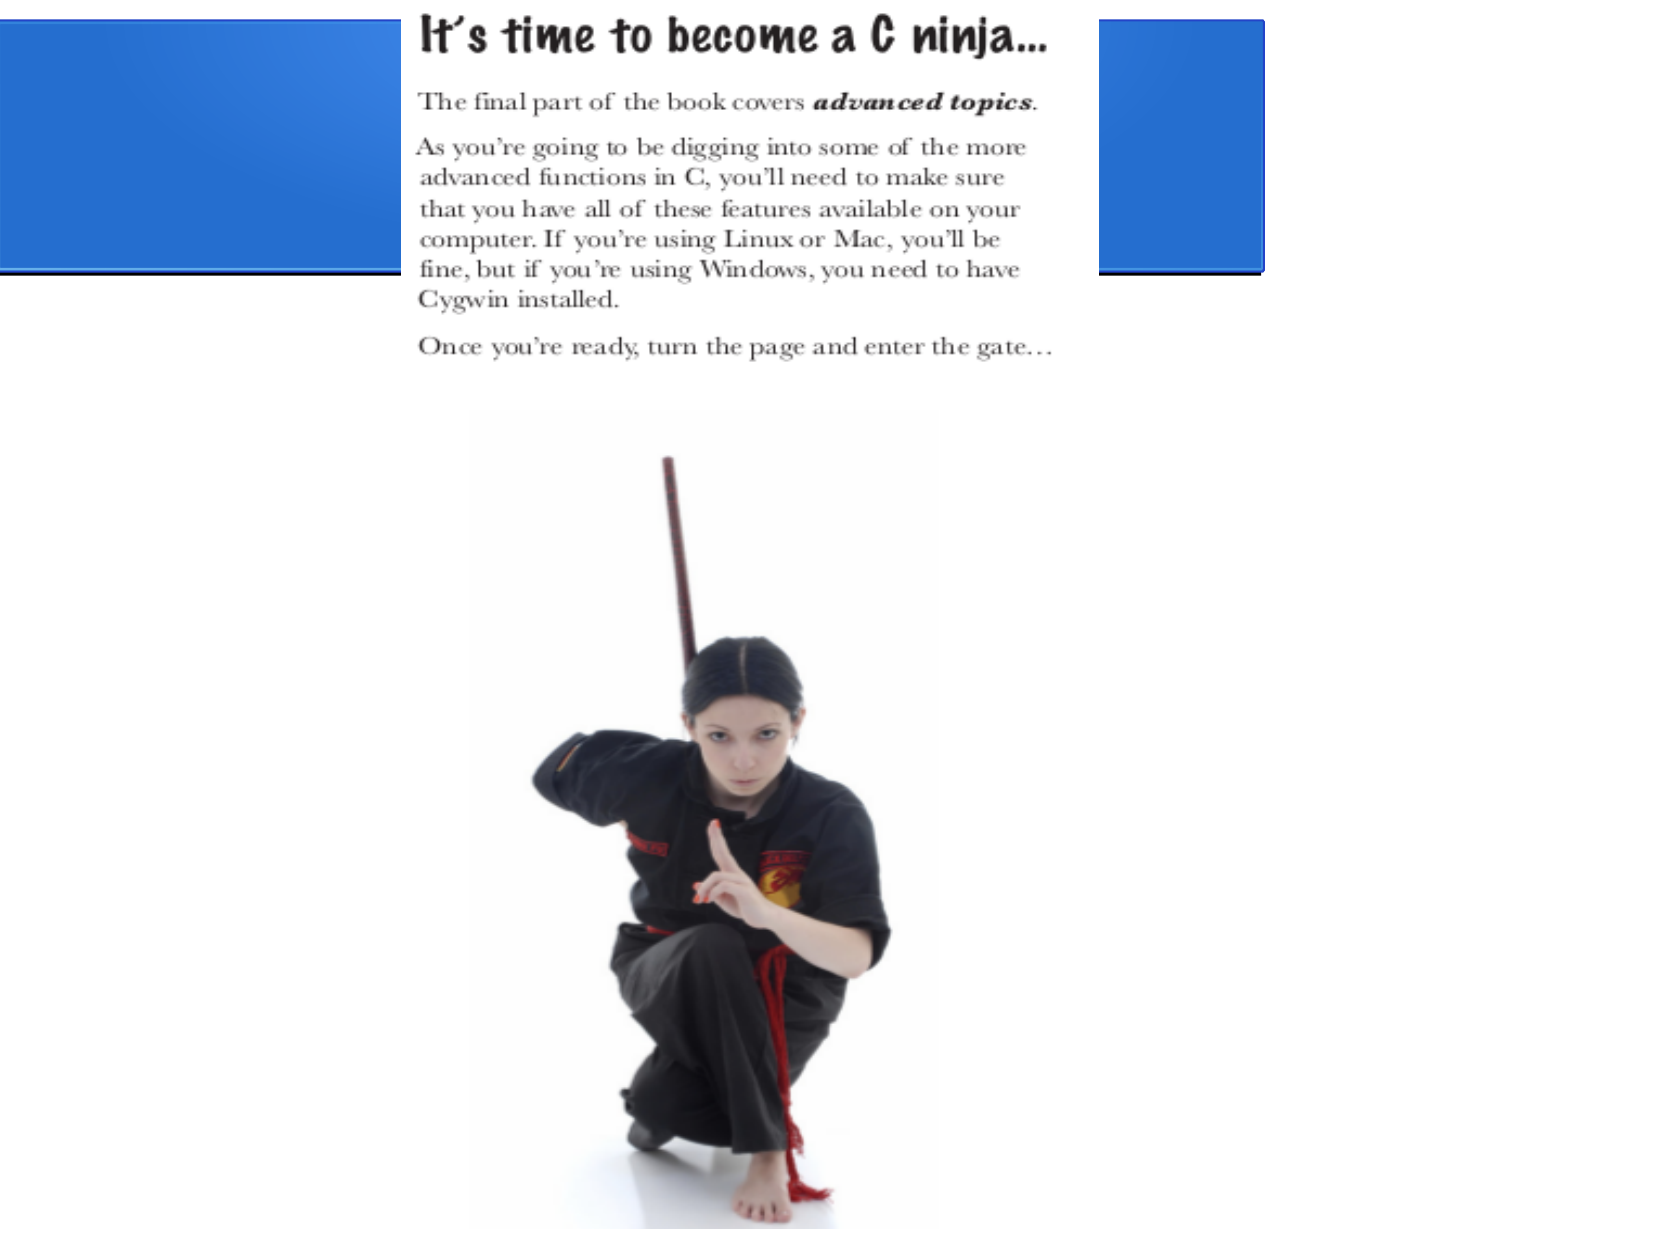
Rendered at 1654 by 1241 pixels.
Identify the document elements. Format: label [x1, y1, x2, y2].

picture [401, 0, 1099, 1229]
